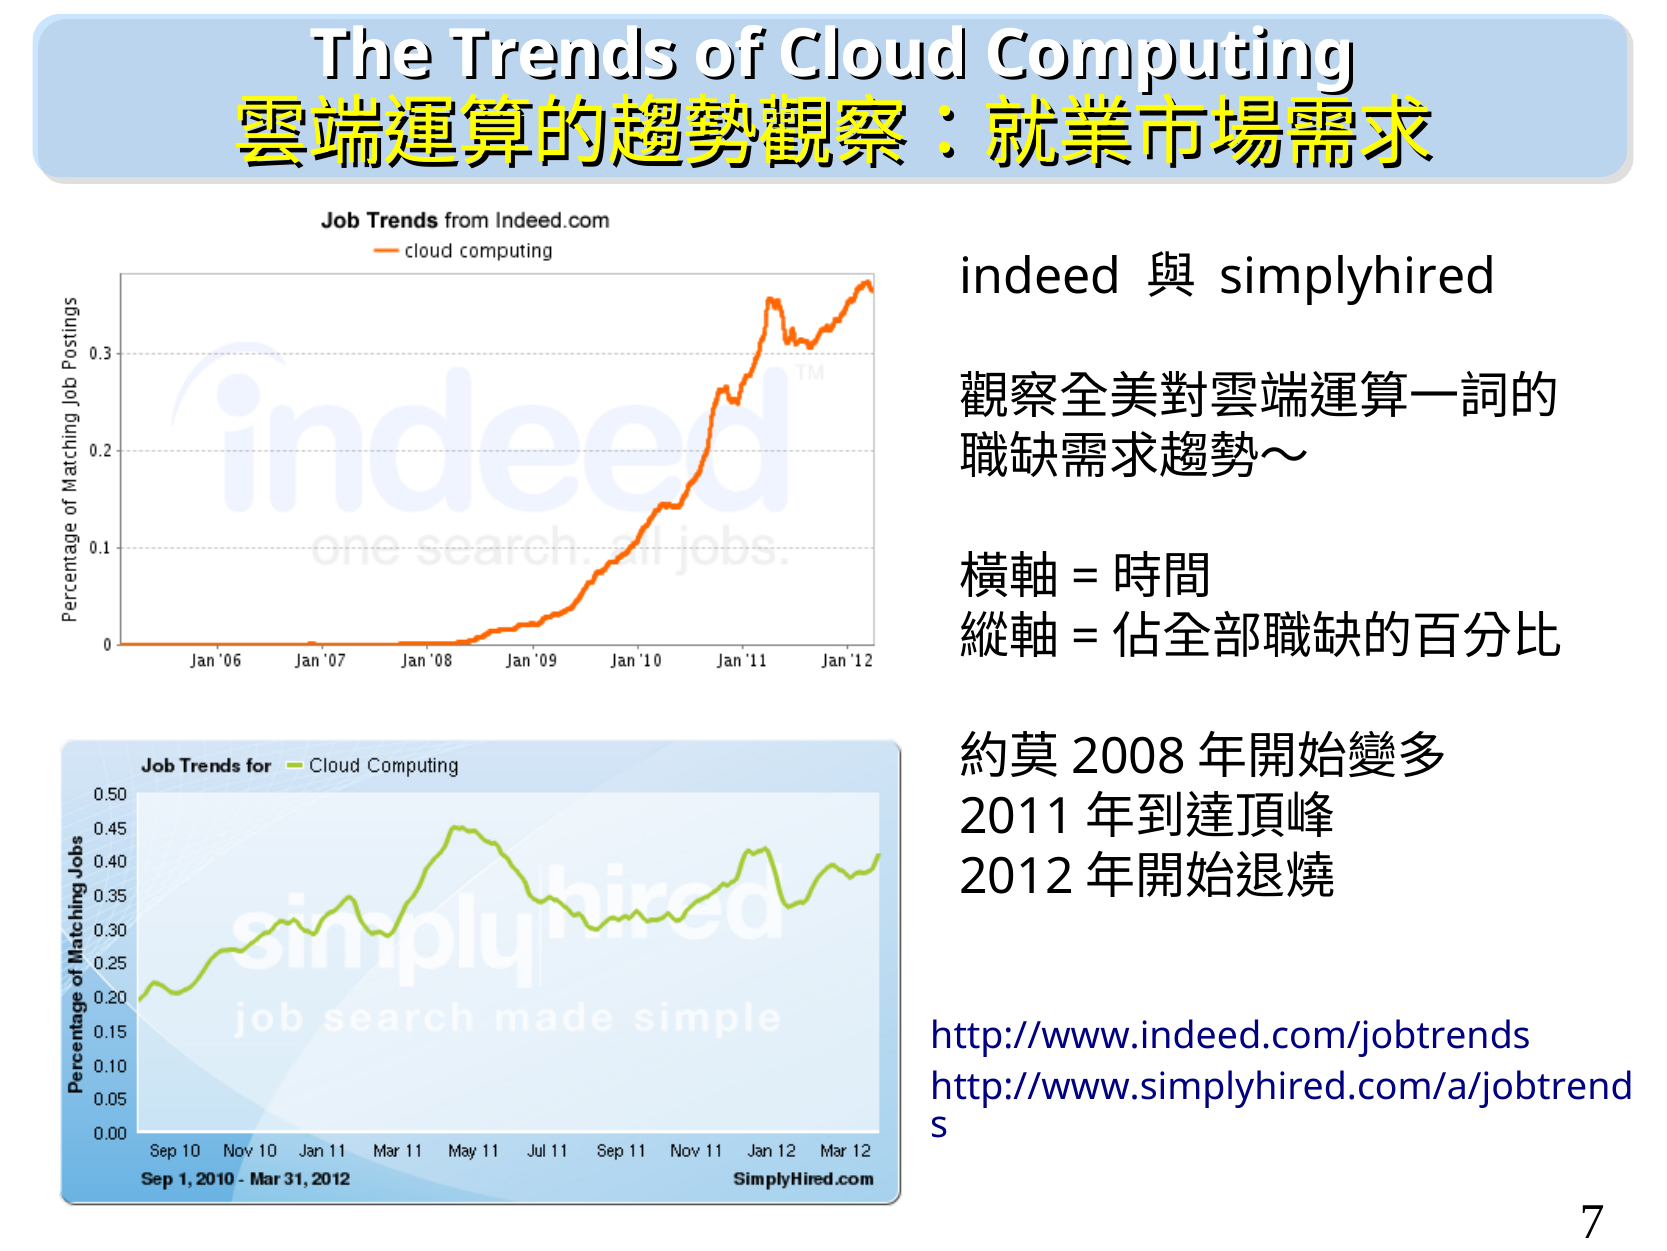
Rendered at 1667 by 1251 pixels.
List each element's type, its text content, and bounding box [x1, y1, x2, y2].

text_box http://www.indeed.com/jobtrends http://www.simplyhired.com/a/jobtrends [915, 1003, 1654, 1109]
text_box indeed 與 simplyhired 觀察全美對雲端運算一詞的職缺需求趨勢～ 橫軸=時間 縱軸=佔全部職缺的百分比 約莫2008年開始變多 2011年到達頂峰 2012年開始退燒 [944, 236, 1625, 912]
title The Trends of Cloud Computing 雲端運算的趨勢觀察：就業市場需求 [0, 16, 1665, 175]
picture [42, 206, 886, 676]
picture [59, 738, 903, 1207]
